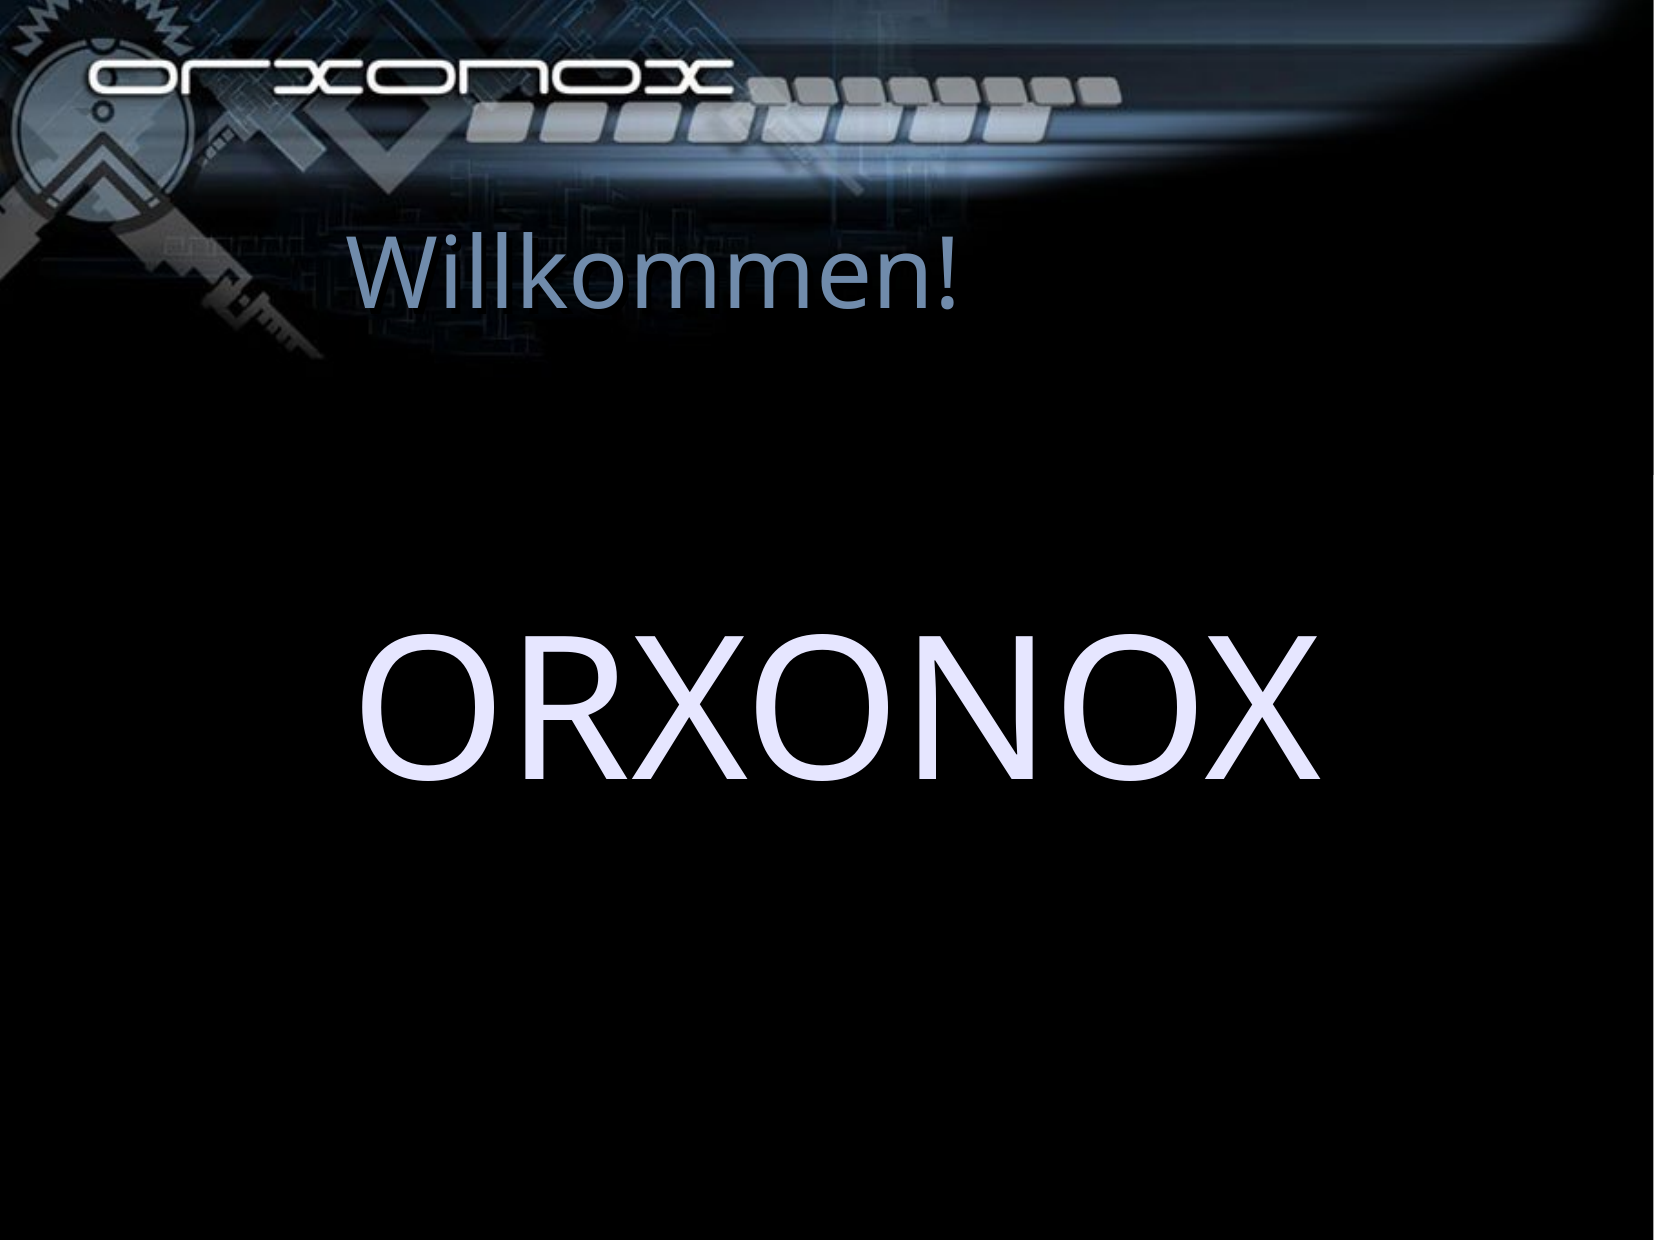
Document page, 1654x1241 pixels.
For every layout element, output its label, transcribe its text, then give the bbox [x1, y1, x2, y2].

picture [0, 0, 1654, 475]
text_box Willkommen! [330, 194, 1306, 250]
text_box ORXONOX [255, 561, 1418, 844]
